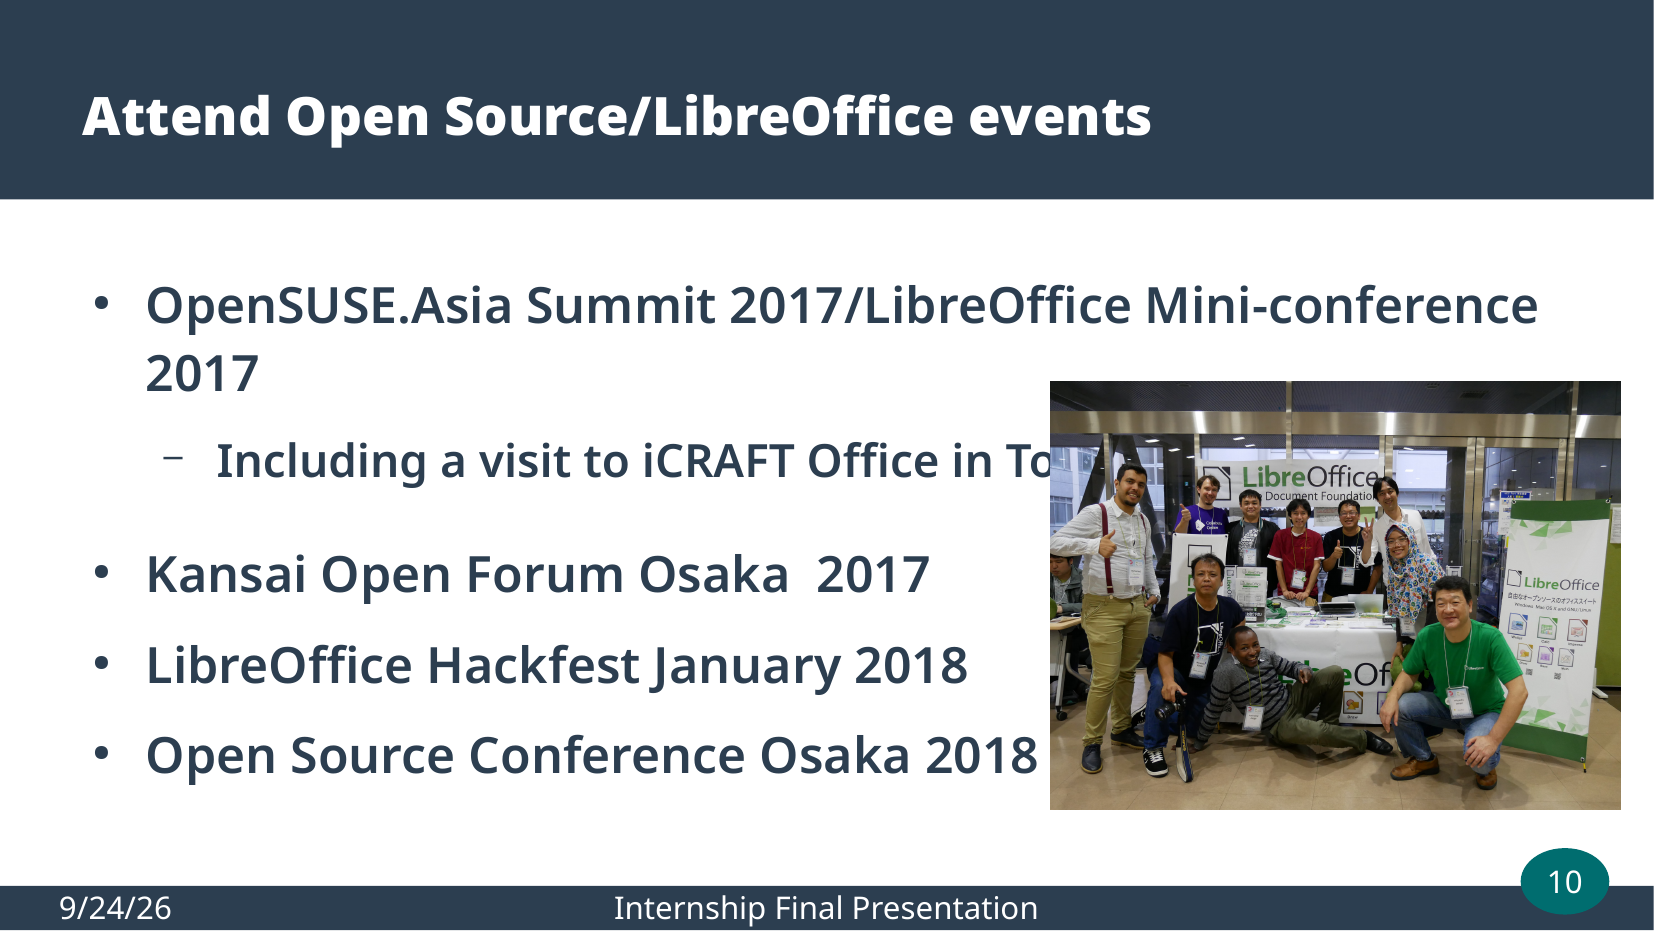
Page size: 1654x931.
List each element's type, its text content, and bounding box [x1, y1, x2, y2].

title Attend Open Source/LibreOffice events [82, 12, 1571, 218]
list OpenSUSE.Asia Summit 2017/LibreOffice Mini-conference 2017 Including a visit to iCRAFT Office in Tokyo Kansai Open Forum Osaka 2017 LibreOffice Hackfest January 2018 Open Source Conference Osaka 2018 [75, 270, 1571, 695]
picture [1050, 381, 1621, 811]
